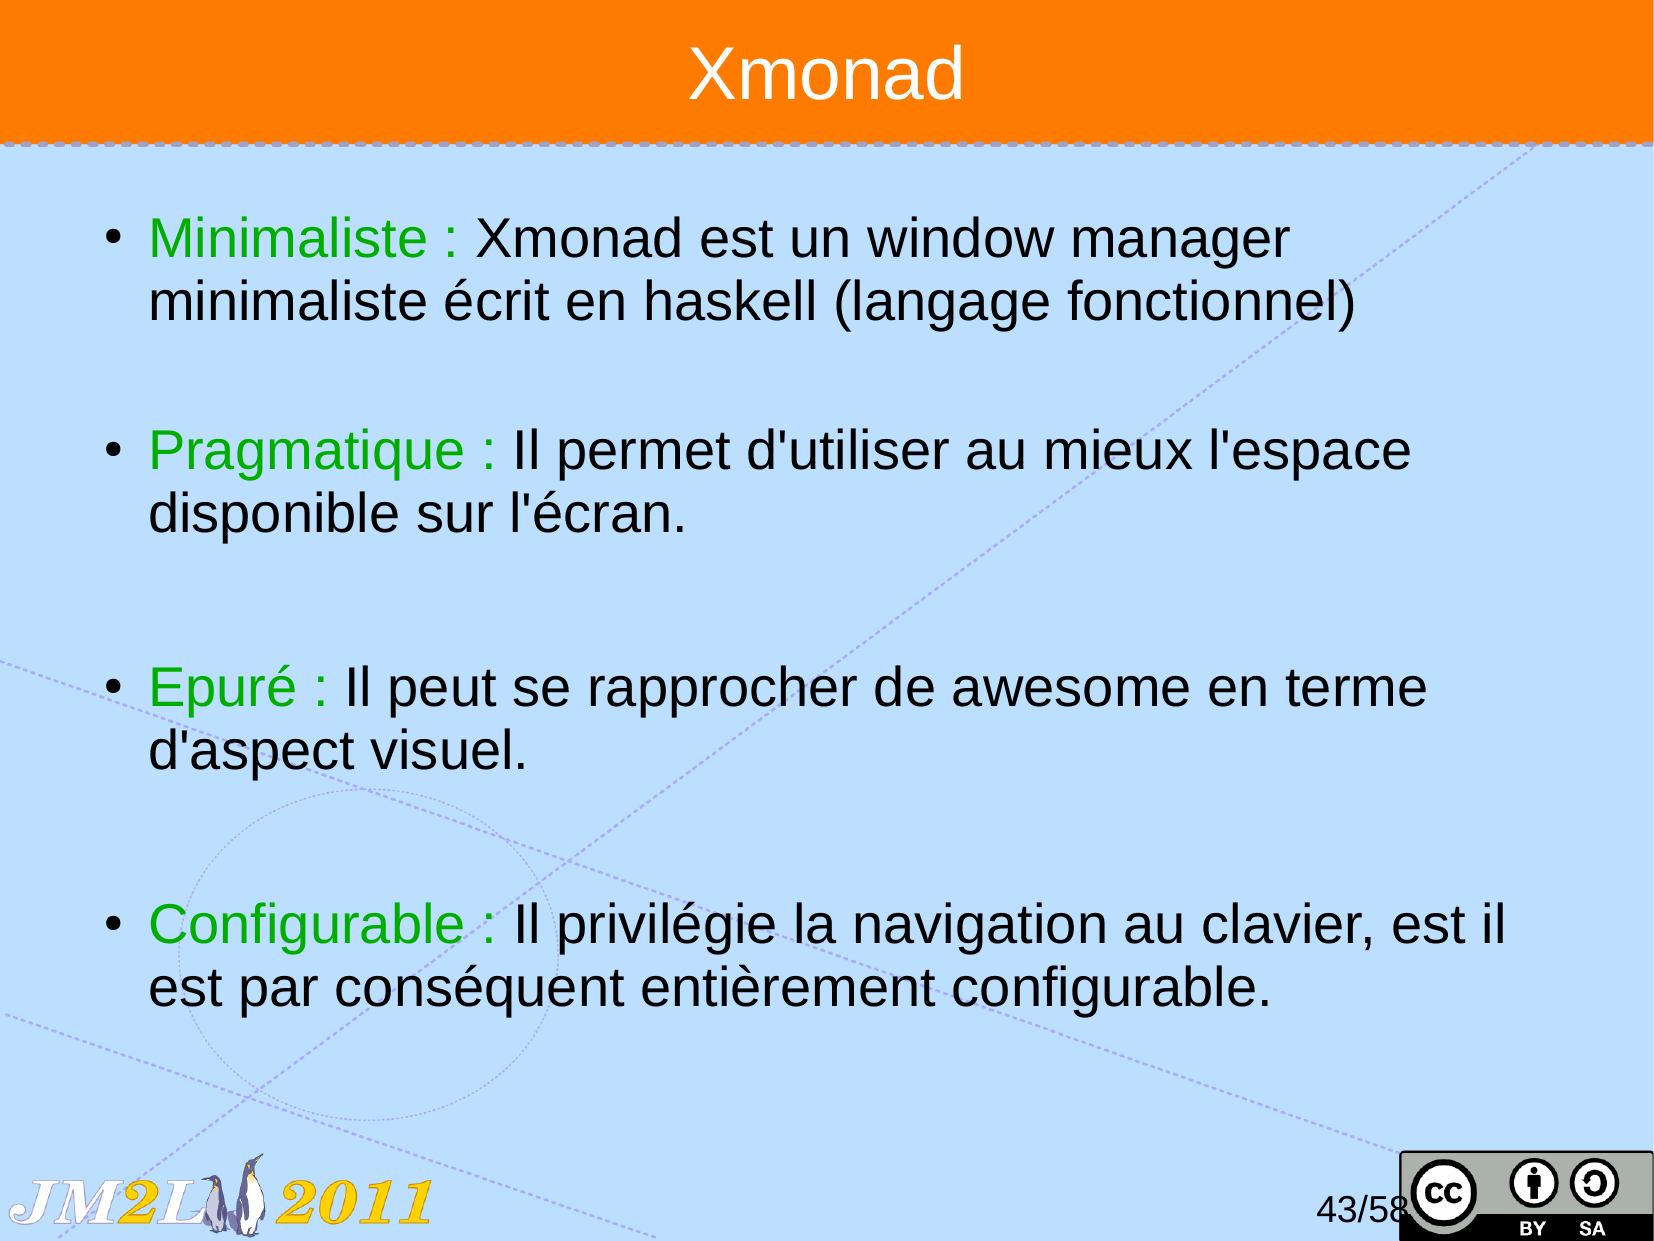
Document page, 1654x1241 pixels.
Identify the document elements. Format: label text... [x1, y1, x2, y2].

title Xmonad [29, 0, 1625, 148]
list Minimaliste : Xmonad est un window manager minimaliste écrit en haskell (langage fonctionnel) Pragmatique : Il permet d'utiliser au mieux l'espace disponible sur l'écran. Epuré : Il peut se rapprocher de awesome en terme d'aspect visuel. Configurable : Il privilégie la navigation au clavier, est il est par conséquent entièrement configurable. [88, 206, 1577, 1026]
picture [0, 0, 1654, 1241]
